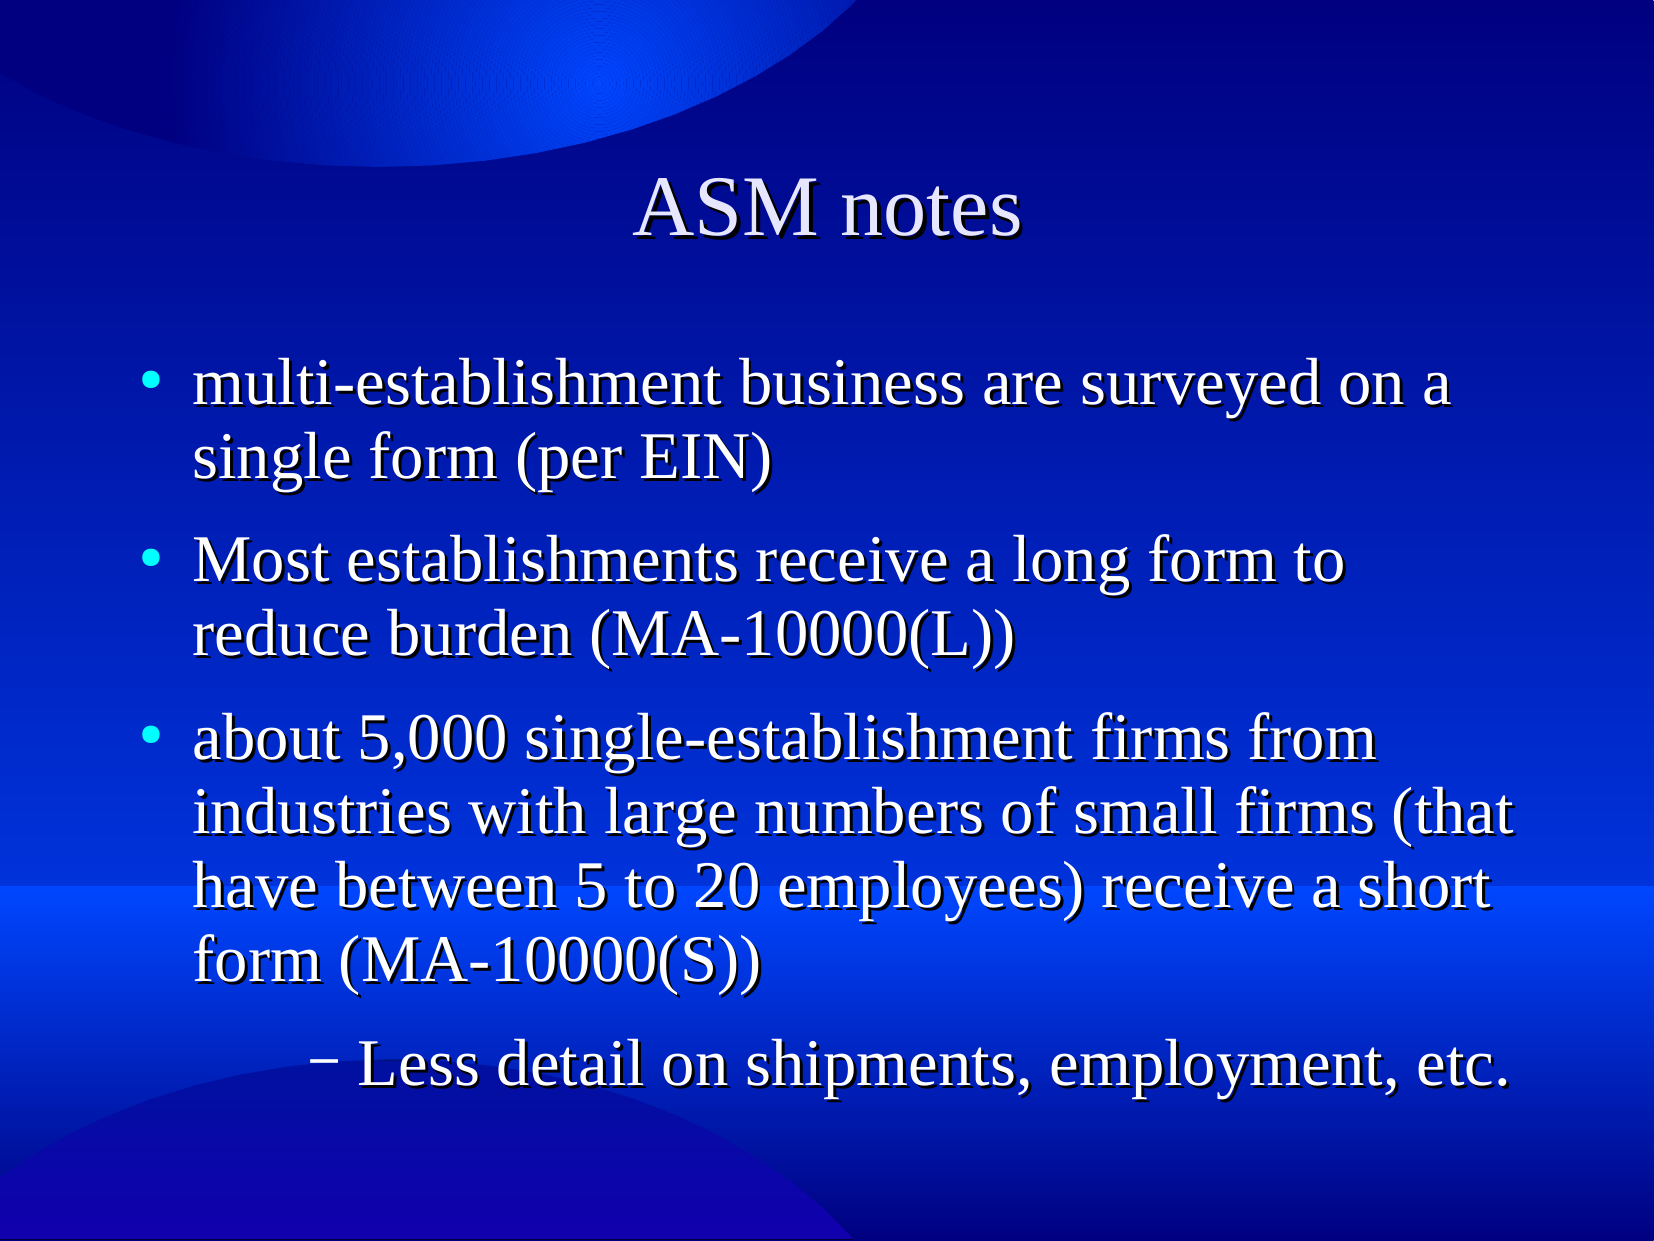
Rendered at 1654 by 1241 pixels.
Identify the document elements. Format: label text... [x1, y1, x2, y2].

list multi-establishment business are surveyed on a single form (per EIN) Most establishments receive a long form to reduce burden (MA-10000(L)) about 5,000 single-establishment firms from industries with large numbers of small firms (that have between 5 to 20 employees) receive a short form (MA-10000(S)) Less detail on shipments, employment, etc. [121, 344, 1534, 1164]
title ASM notes [121, 102, 1534, 310]
